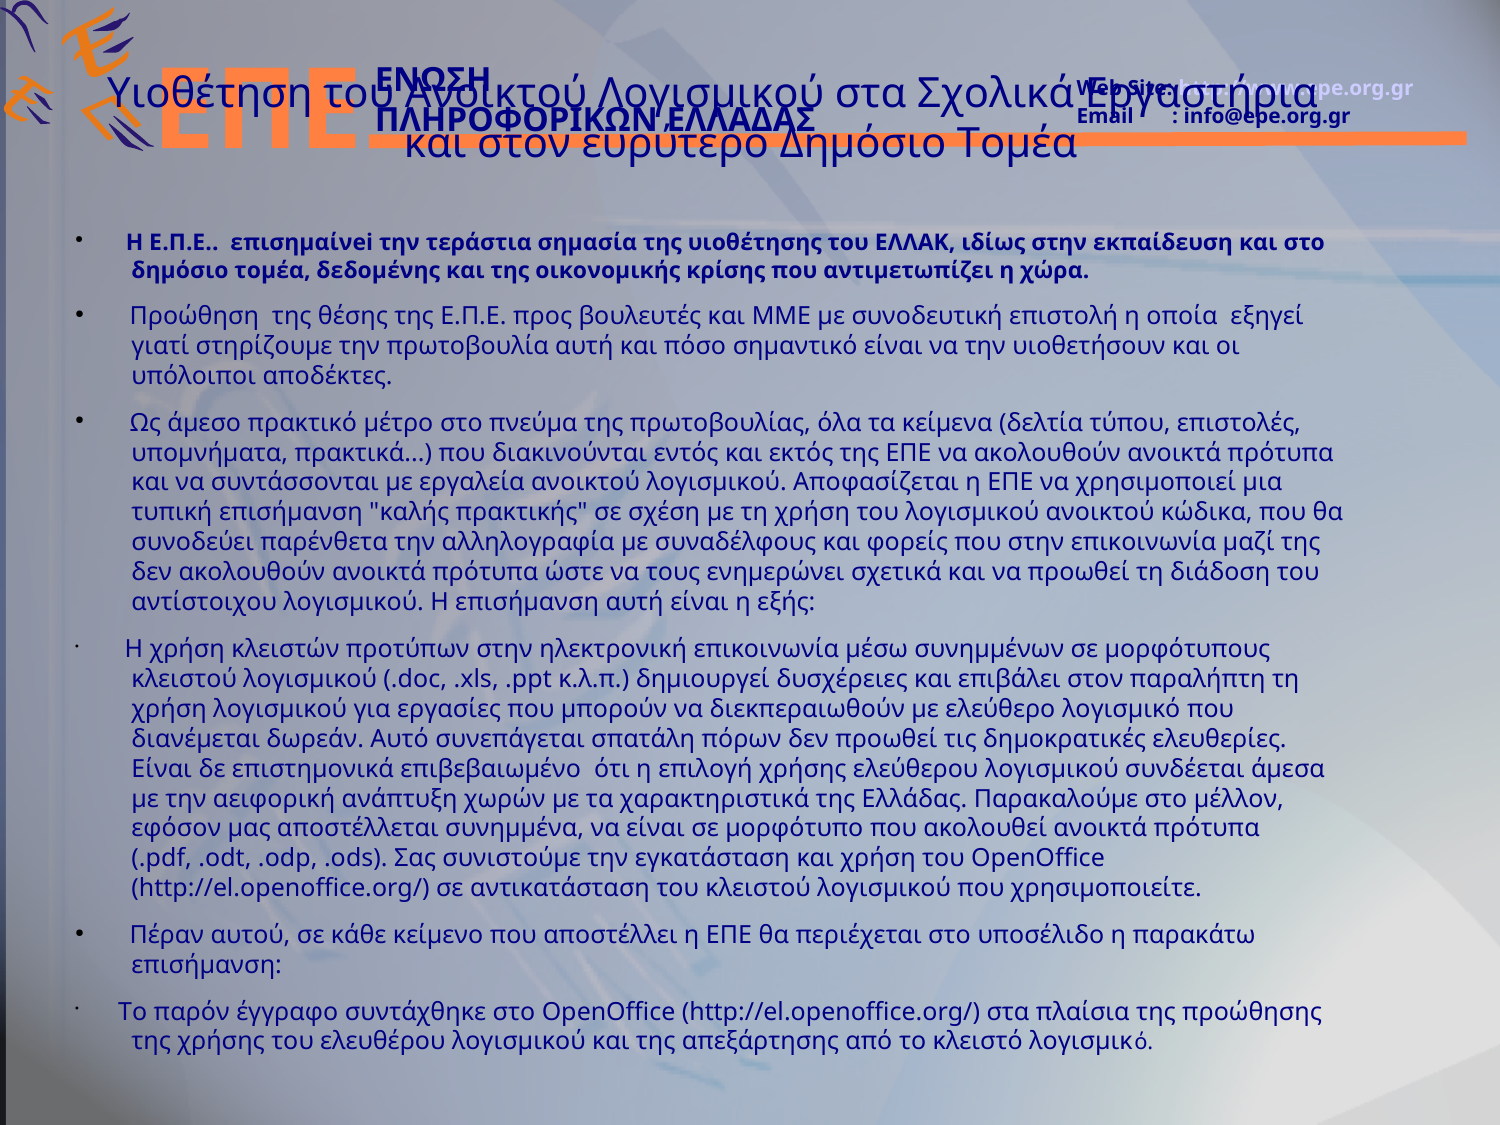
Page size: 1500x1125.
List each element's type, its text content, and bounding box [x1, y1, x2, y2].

text_box [0, 120, 1500, 1125]
subtitle Υιοθέτηση του Ανοικτού Λογισμικού στα Σχολικά Εργαστήρια και στον ευρύτερο Δημόσιο Τομέα H Ε.Π.Ε.. επισημαίνei την τεράστια σημασία της υιοθέτησης του ΕΛΛΑΚ, ιδίως στην εκπαίδευση και στο δημόσιο τομέα, δεδομένης και της οικονομικής κρίσης που αντιμετωπίζει η χώρα. Προώθηση της θέσης της Ε.Π.Ε. προς βουλευτές και ΜΜΕ με συνοδευτική επιστολή η οποία εξηγεί γιατί στηρίζουμε την πρωτοβουλία αυτή και πόσο σημαντικό είναι να την υιοθετήσουν και οι υπόλοιποι αποδέκτες. Ως άμεσο πρακτικό μέτρο στο πνεύμα της πρωτοβουλίας, όλα τα κείμενα (δελτία τύπου, επιστολές, υπομνήματα, πρακτικά...) που διακινούνται εντός και εκτός της ΕΠΕ να ακολουθούν ανοικτά πρότυπα και να συντάσσονται με εργαλεία ανοικτού λογισμικού. Αποφασίζεται η ΕΠΕ να χρησιμοποιεί μια τυπική επισήμανση "καλής πρακτικής" σε σχέση με τη χρήση του λογισμικού ανοικτού κώδικα, που θα συνοδεύει παρένθετα την αλληλογραφία με συναδέλφους και φορείς που στην επικοινωνία μαζί της δεν ακολουθούν ανοικτά πρότυπα ώστε να τους ενημερώνει σχετικά και να προωθεί τη διάδοση του αντίστοιχου λογισμικού. Η επισήμανση αυτή είναι η εξής: Η χρήση κλειστών προτύπων στην ηλεκτρονική επικοινωνία μέσω συνημμένων σε μορφότυπους κλειστού λογισμικού (.doc, .xls, .ppt κ.λ.π.) δημιουργεί δυσχέρειες και επιβάλει στον παραλήπτη τη χρήση λογισμικού για εργασίες που μπορούν να διεκπεραιωθούν με ελεύθερο λογισμικό που διανέμεται δωρεάν. Αυτό συνεπάγεται σπατάλη πόρων δεν προωθεί τις δημοκρατικές ελευθερίες. Είναι δε επιστημονικά επιβεβαιωμένο ότι η επιλογή χρήσης ελεύθερου λογισμικού συνδέεται άμεσα με την αειφορική ανάπτυξη χωρών με τα χαρακτηριστικά της Ελλάδας. Παρακαλούμε στο μέλλον, εφόσον μας αποστέλλεται συνημμένα, να είναι σε μορφότυπο που ακολουθεί ανοικτά πρότυπα (.pdf, .odt, .odp, .ods). Σας συνιστούμε την εγκατάσταση και χρήση του OpenOffice (http://el.openoffice.org/) σε αντικατάσταση του κλειστού λογισμικού που χρησιμοποιείτε. Πέραν αυτού, σε κάθε κείμενο που αποστέλλει η ΕΠΕ θα περιέχεται στο υποσέλιδο η παρακάτω επισήμανση: Το παρόν έγγραφο συντάχθηκε στο OpenOffice (http://el.openoffice.org/) στα πλαίσια της προώθησης της χρήσης του ελευθέρου λογισμικού και της απεξάρτησης από το κλειστό λογισμικό. [75, 7, 1351, 120]
